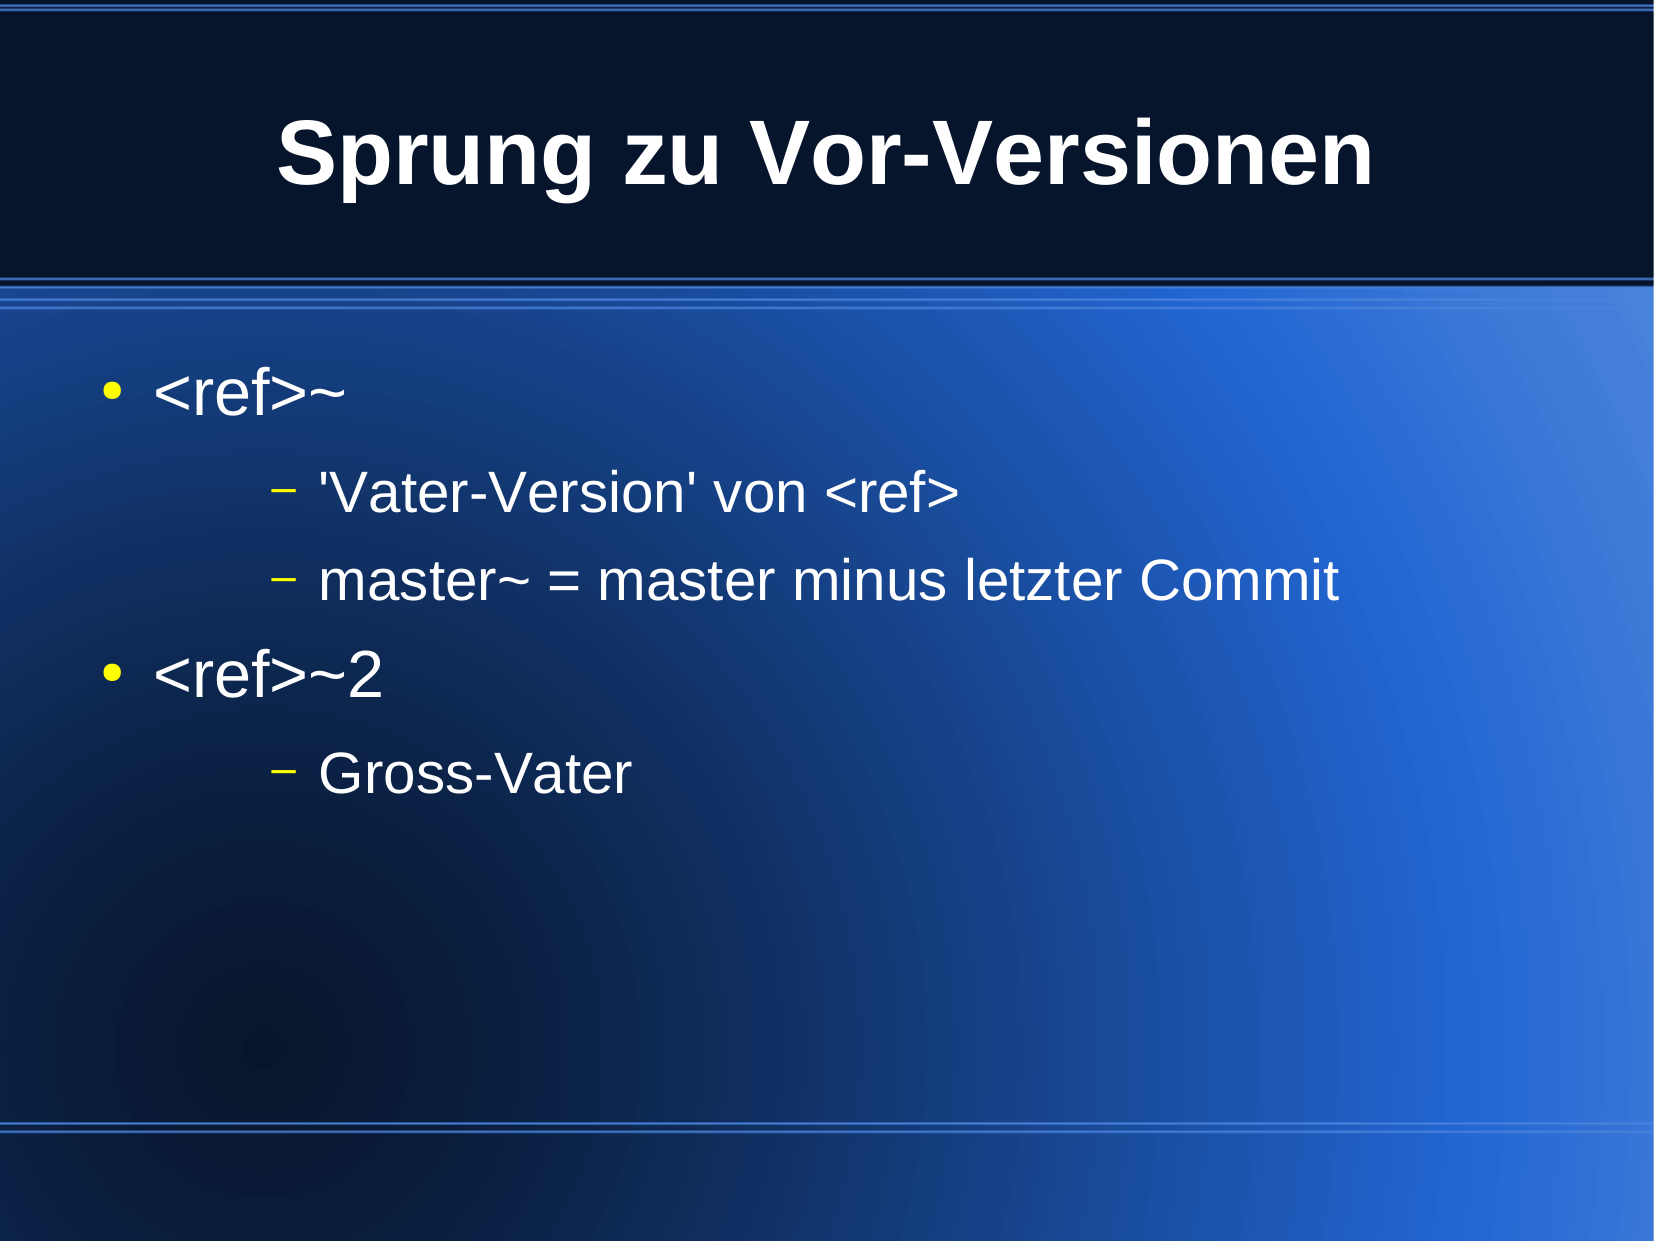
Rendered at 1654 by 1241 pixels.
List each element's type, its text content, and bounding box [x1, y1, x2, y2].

list <ref>~ 'Vater-Version' von <ref> master~ = master minus letzter Commit <ref>~2 Gross-Vater [82, 355, 1571, 1075]
picture [0, 0, 1654, 1241]
title Sprung zu Vor-Versionen [82, 49, 1571, 257]
